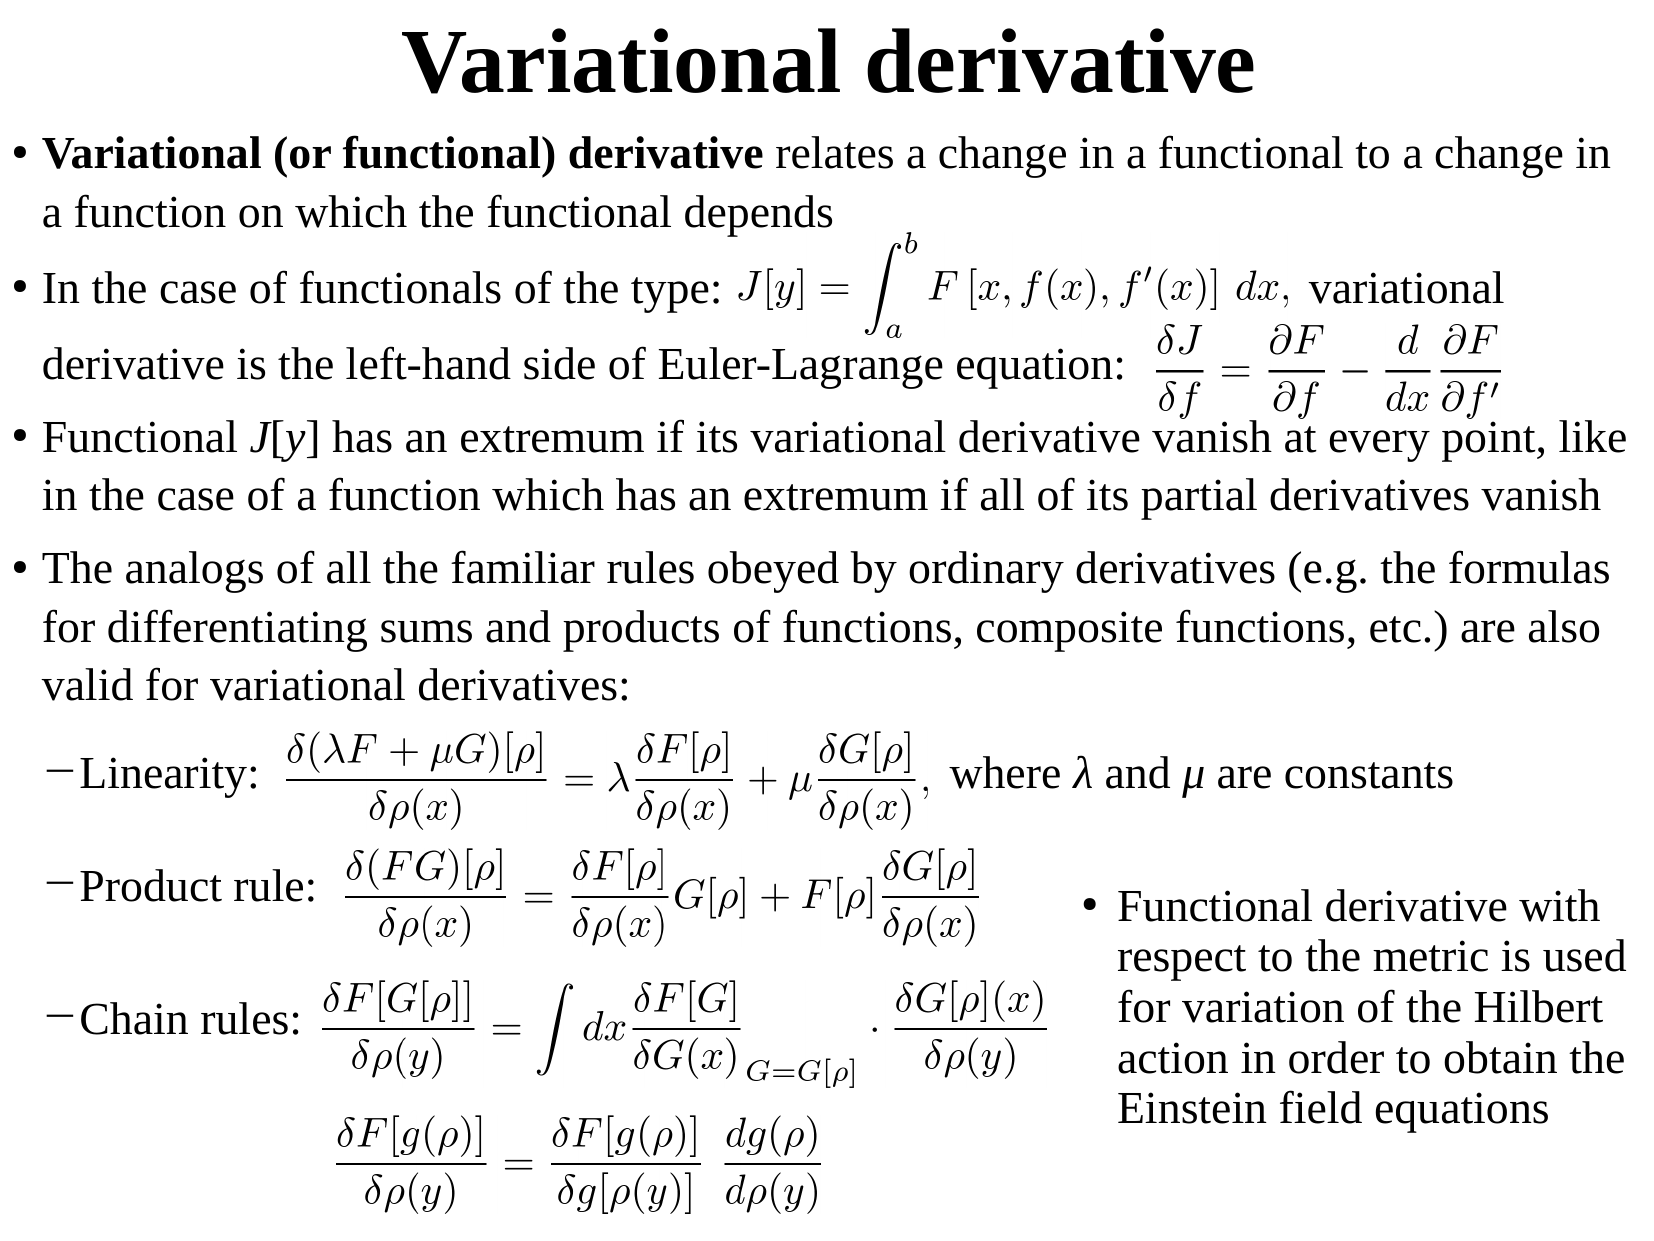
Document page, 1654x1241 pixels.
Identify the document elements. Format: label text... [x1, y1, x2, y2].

picture [1156, 323, 1501, 419]
picture [336, 1115, 821, 1214]
list Variational (or functional) derivative relates a change in a functional to a change in a function on which the functional depends In the case of functionals of the type: variational derivative is the left-hand side of Euler-Lagrange equation: Functional J[y] has an extremum if its variational derivative vanish at every point, like in the case of a function which has an extremum if all of its partial derivatives vanish The analogs of all the familiar rules obeyed by ordinary derivatives (e.g. the formulas for differentiating sums and products of functions, composite functions, etc.) are also valid for variational derivatives: Linearity: where λ and μ are constants Product rule: Chain rules: [11, 120, 1643, 1045]
title Variational derivative [65, 10, 1595, 113]
text_box Functional derivative with respect to the metric is used for variation of the Hilbert action in order to obtain the Einstein field equations [1081, 880, 1629, 1134]
picture [322, 980, 1047, 1088]
picture [286, 731, 928, 830]
picture [345, 848, 979, 947]
